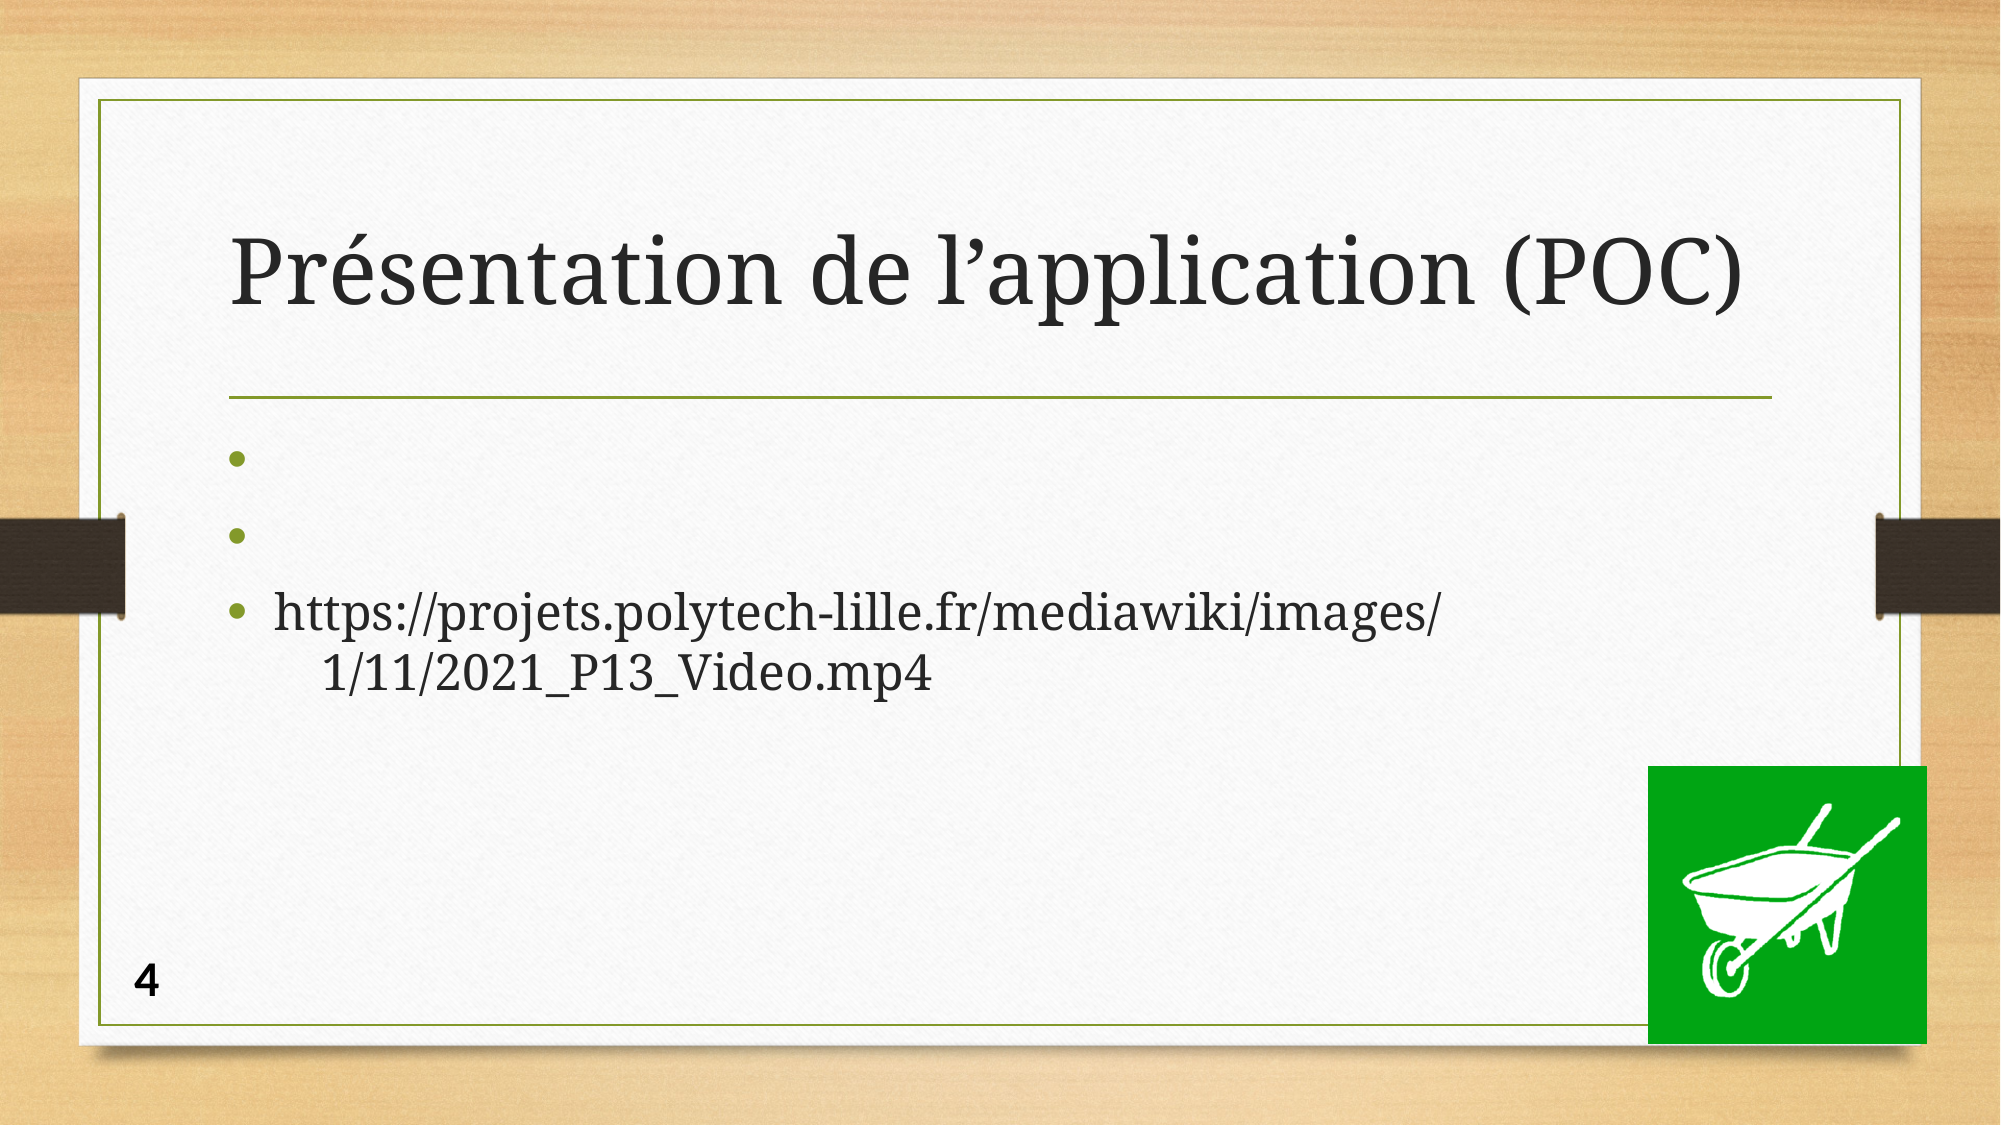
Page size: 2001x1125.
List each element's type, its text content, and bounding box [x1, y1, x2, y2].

title Présentation de l’application (POC) [212, 161, 1788, 376]
picture [1648, 766, 1927, 1044]
list https://projets.polytech-lille.fr/mediawiki/images/1/11/2021_P13_Video.mp4 [212, 419, 1788, 964]
text_box 4 [119, 939, 245, 1016]
